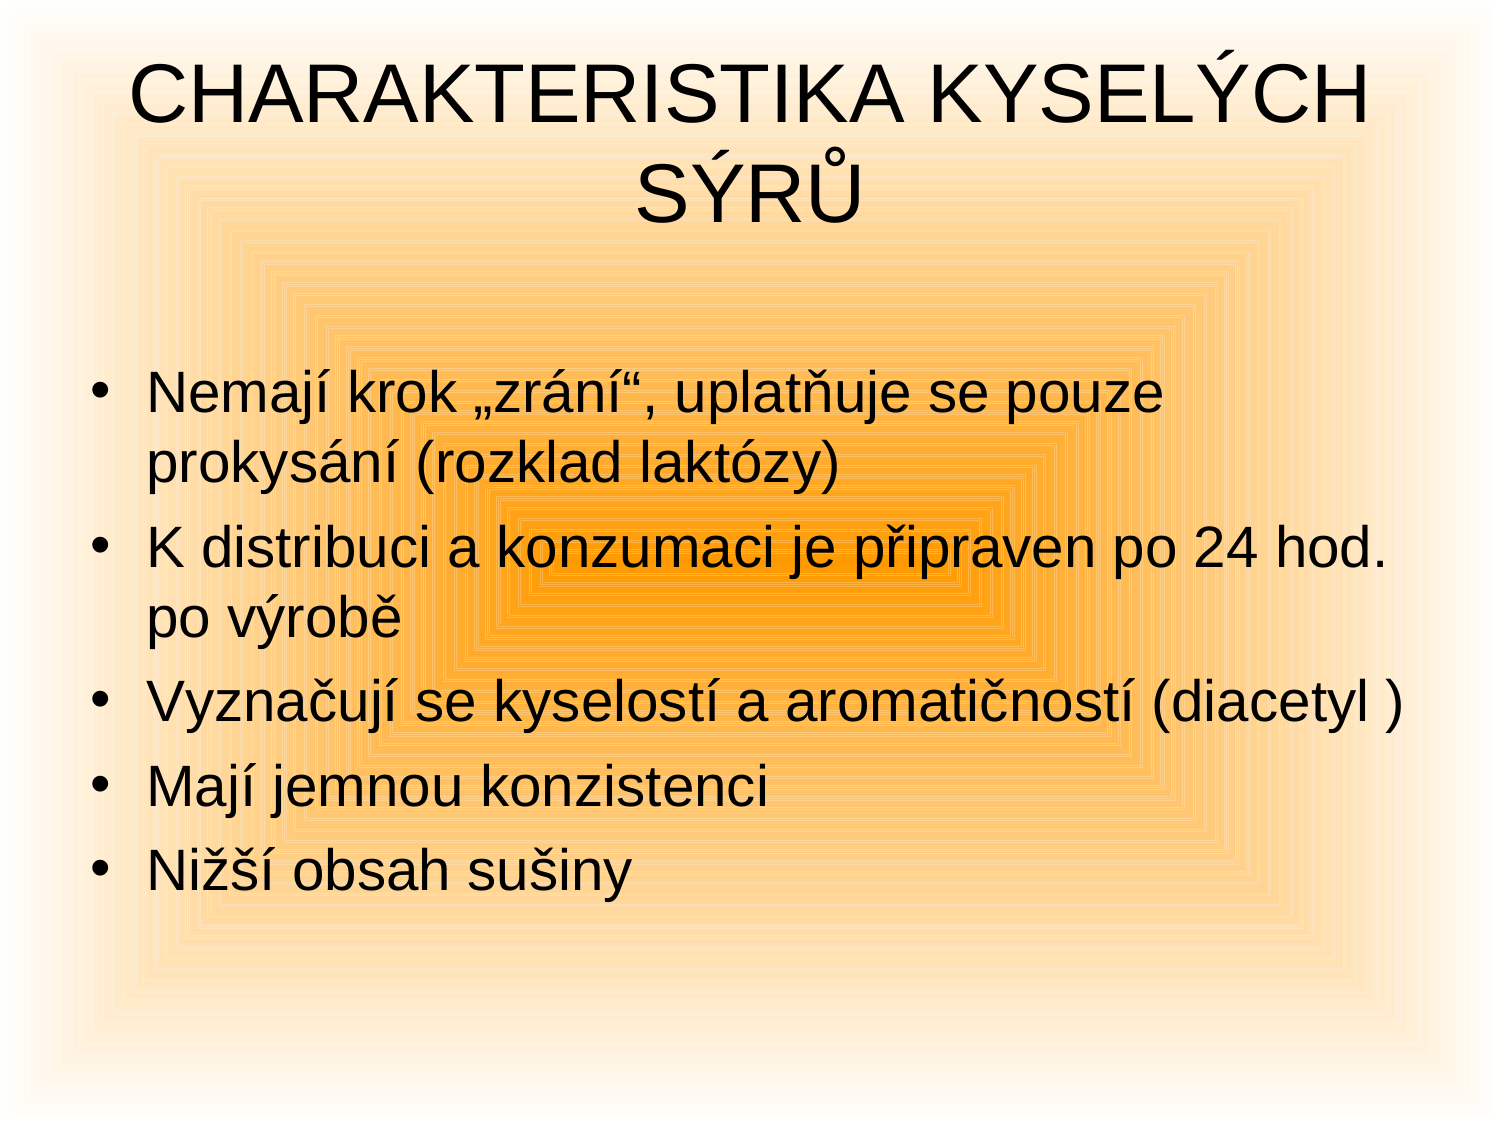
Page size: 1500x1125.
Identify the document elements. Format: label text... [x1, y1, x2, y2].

list Nemají krok „zrání“, uplatňuje se pouze prokysání (rozklad laktózy) K distribuci a konzumaci je připraven po 24 hod. po výrobě Vyznačují se kyselostí a aromatičností (diacetyl ) Mají jemnou konzistenci Nižší obsah sušiny [75, 262, 1426, 1006]
title CHARAKTERISTIKA KYSELÝCH SÝRŮ [75, 31, 1426, 247]
